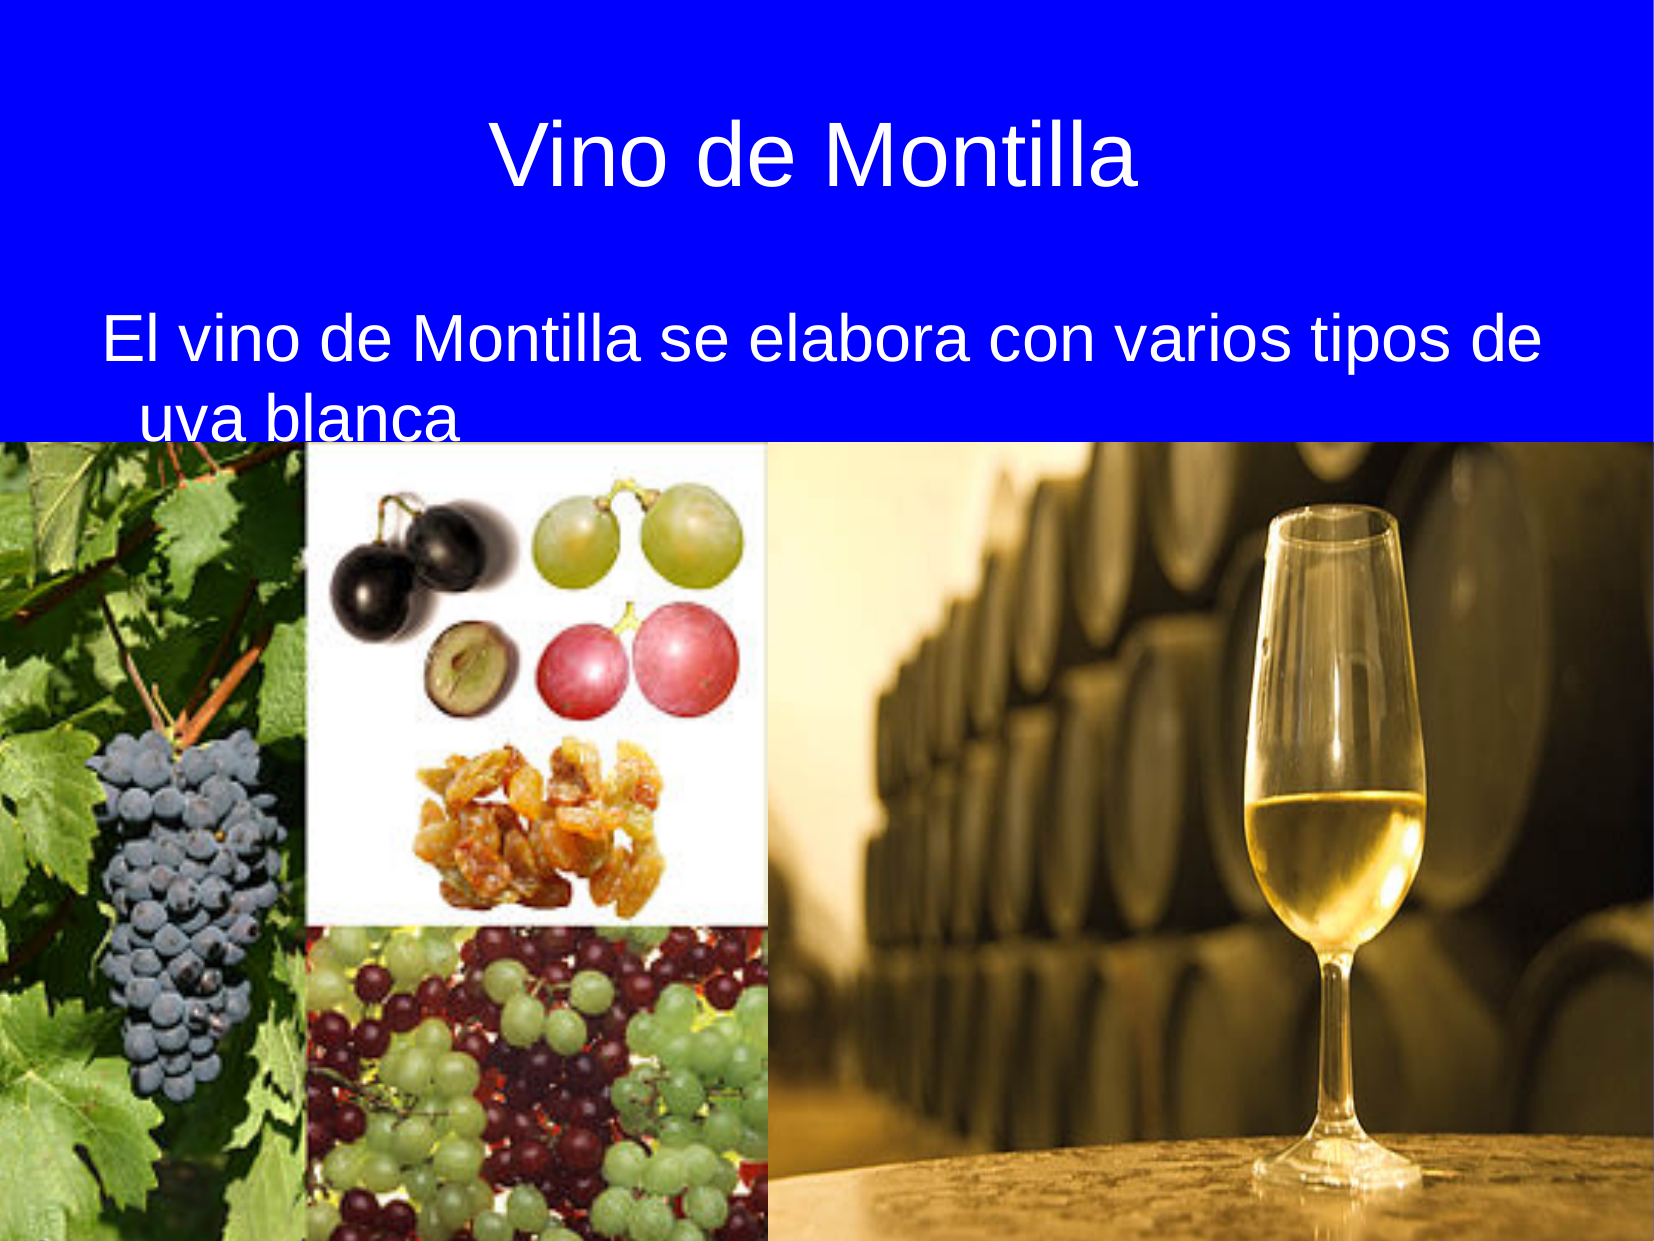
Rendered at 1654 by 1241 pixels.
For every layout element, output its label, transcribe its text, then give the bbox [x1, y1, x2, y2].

list El vino de Montilla se elabora con varios tipos de uva blanca [82, 290, 1571, 442]
title Vino de Montilla [82, 56, 1571, 249]
picture [0, 442, 1654, 1241]
